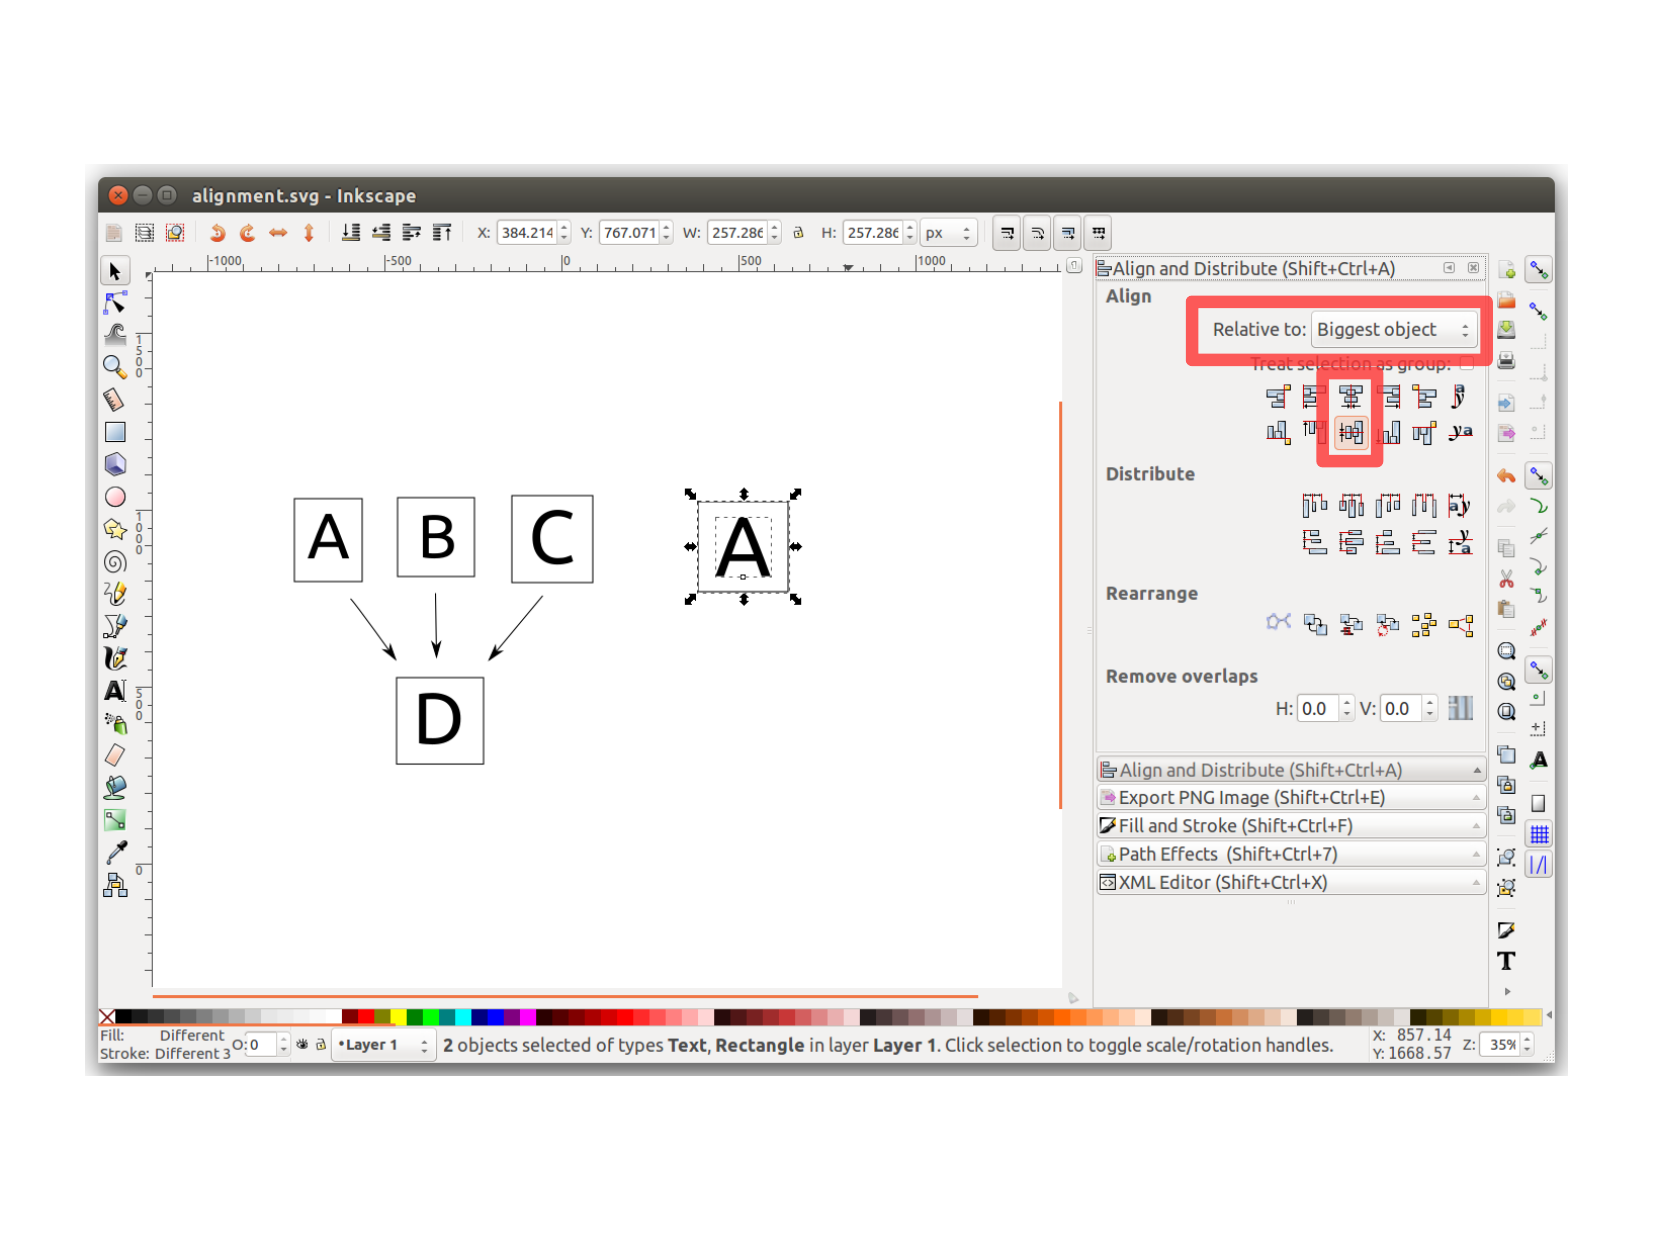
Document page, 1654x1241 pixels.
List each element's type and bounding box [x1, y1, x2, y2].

picture [85, 164, 1568, 1076]
